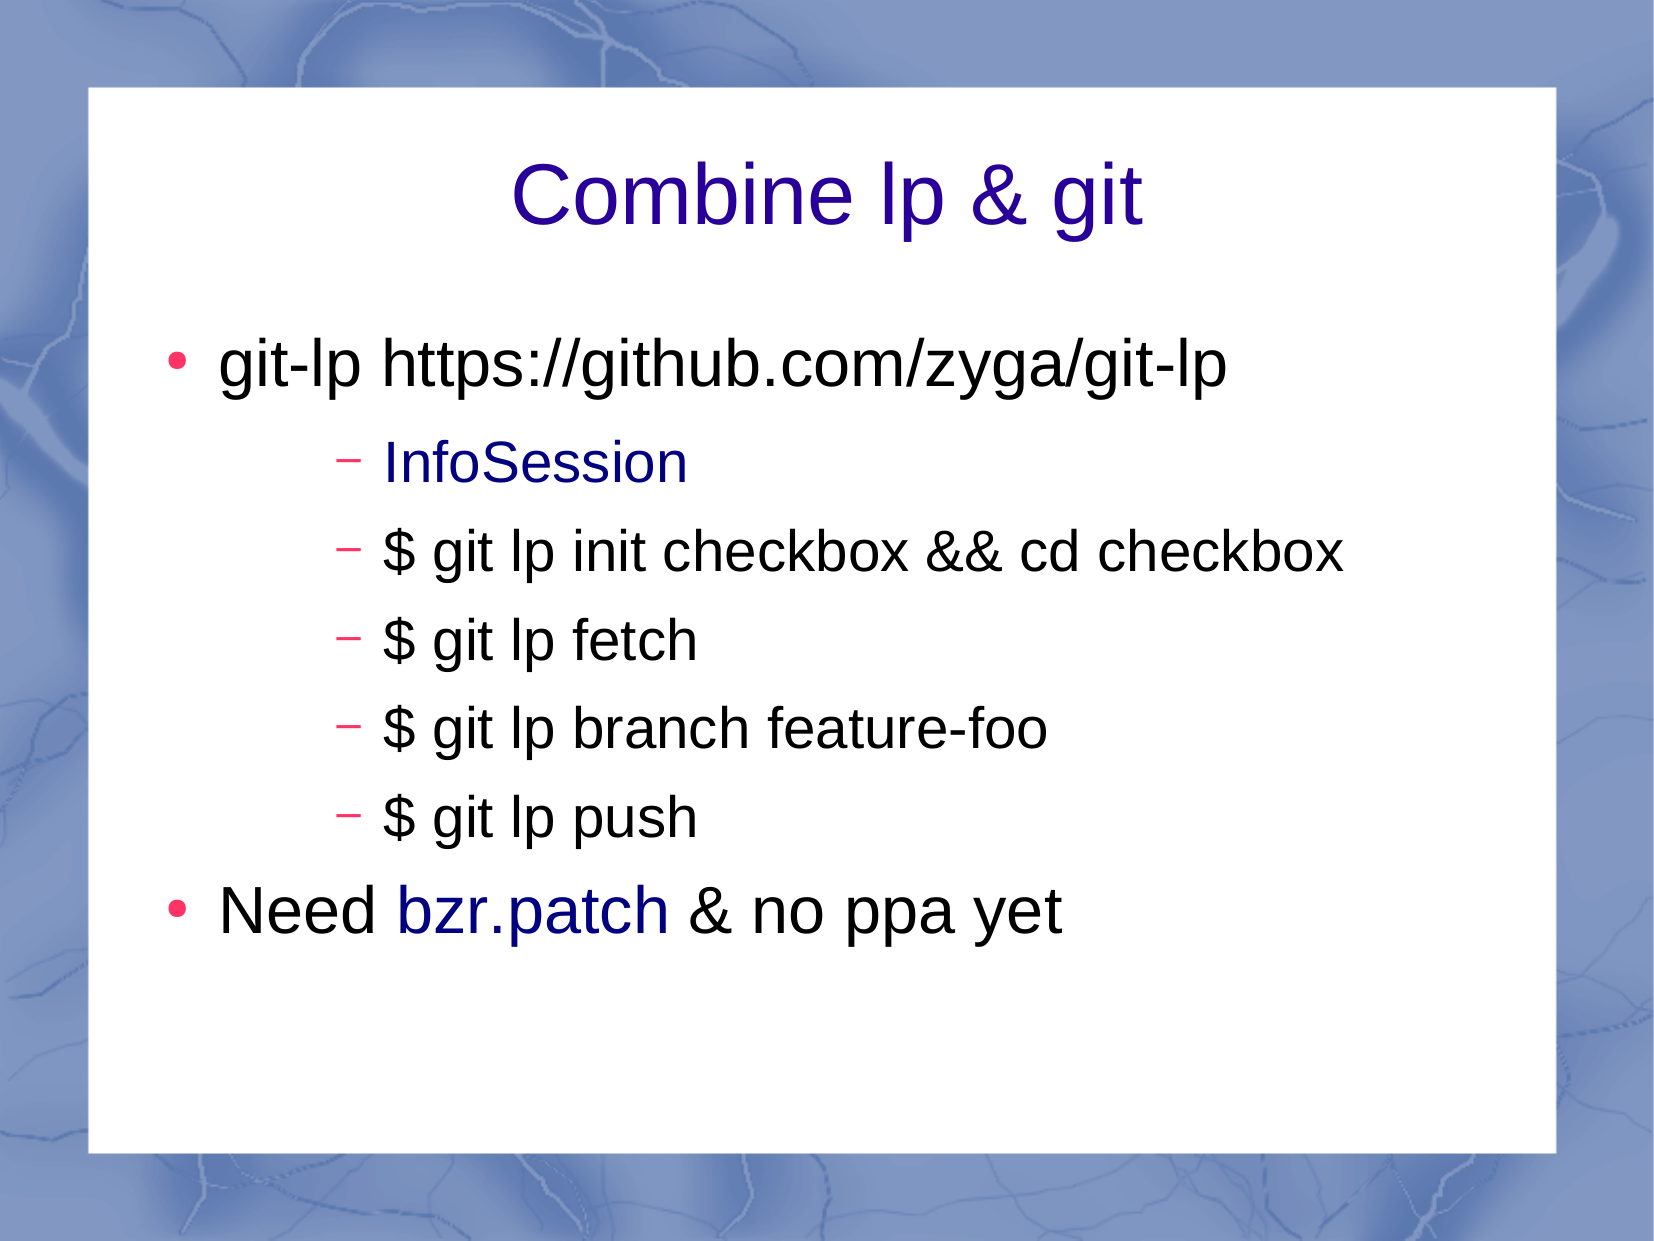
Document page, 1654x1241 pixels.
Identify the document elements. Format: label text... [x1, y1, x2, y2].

list git-lp https://github.com/zyga/git-lp InfoSession $ git lp init checkbox && cd checkbox $ git lp fetch $ git lp branch feature-foo $ git lp push Need bzr.patch & no ppa yet [147, 325, 1506, 1031]
picture [0, 0, 1654, 1241]
title Combine lp & git [118, 90, 1536, 298]
